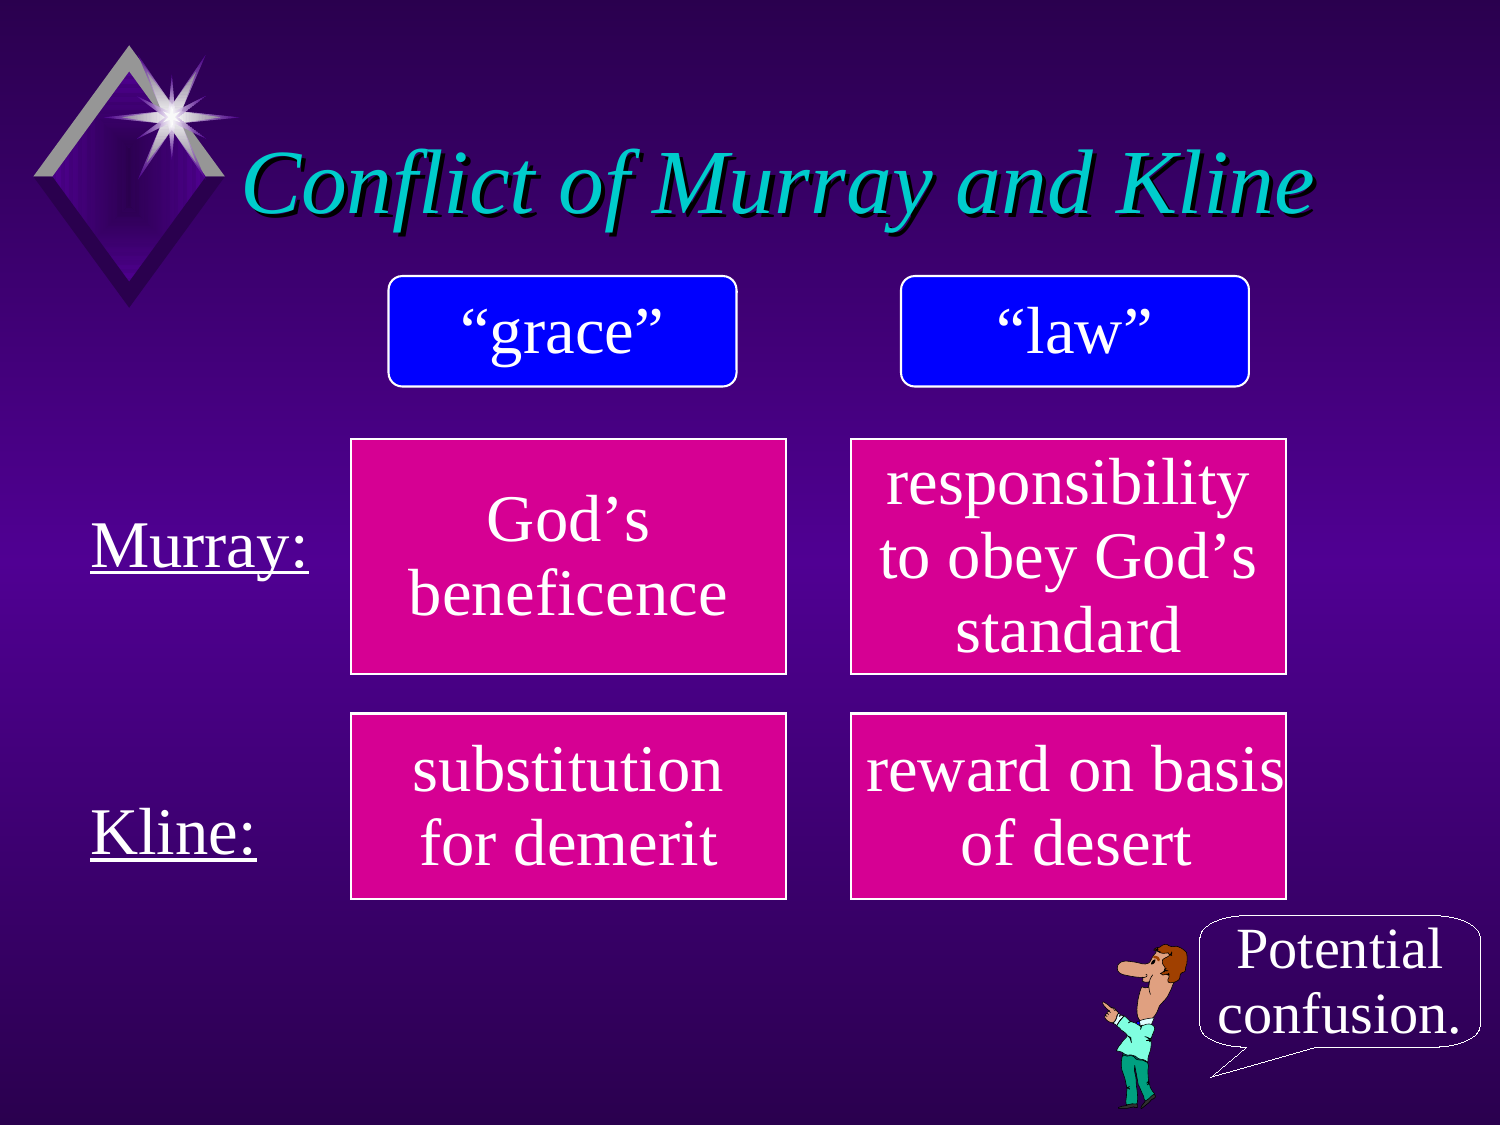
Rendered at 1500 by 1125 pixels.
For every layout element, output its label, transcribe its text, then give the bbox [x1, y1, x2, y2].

text_box substitution for demerit [350, 713, 787, 899]
text_box God’s beneficence [350, 438, 787, 674]
text_box “grace” [388, 276, 737, 387]
text_box Potential confusion. [1199, 915, 1481, 1078]
text_box responsibility to obey God’s standard [850, 438, 1287, 674]
title Conflict of Murray and Kline [224, 78, 1388, 288]
text_box “law” [901, 276, 1249, 387]
text_box Kline: [74, 787, 413, 877]
chart [1101, 943, 1189, 1110]
text_box reward on basis of desert [850, 713, 1287, 899]
text_box Murray: [74, 499, 350, 590]
